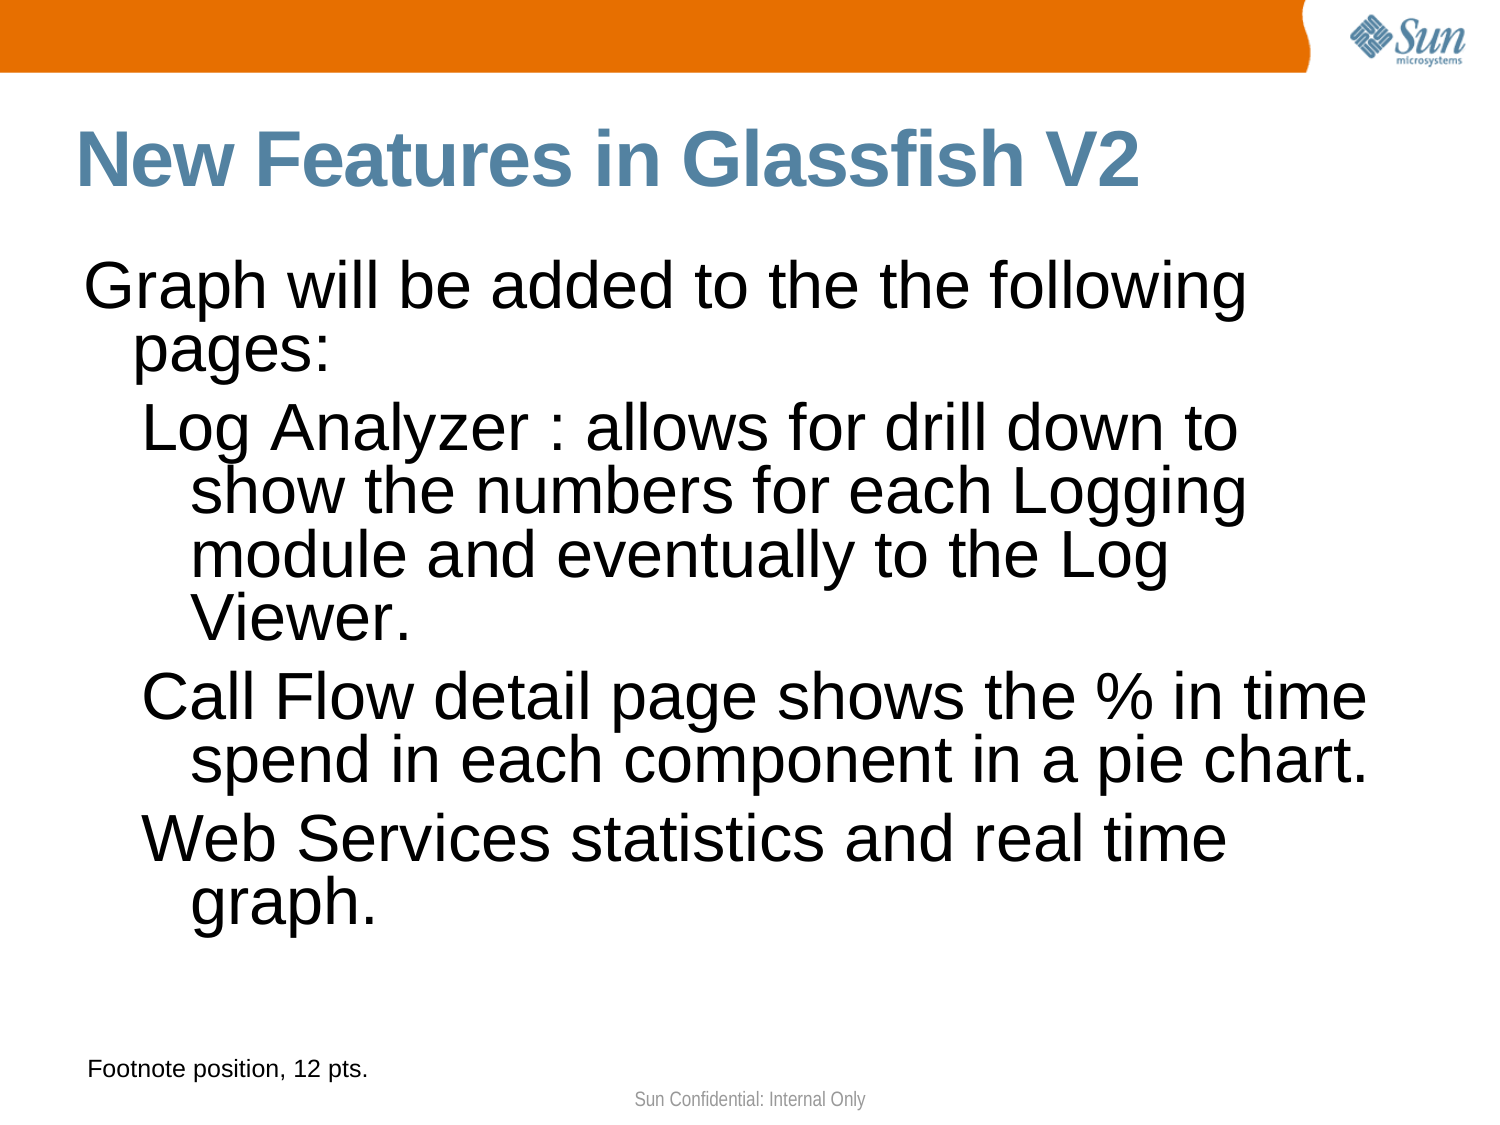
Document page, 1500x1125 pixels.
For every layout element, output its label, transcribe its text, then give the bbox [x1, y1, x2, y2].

picture [0, 0, 1500, 75]
text_box Footnote position, 12 pts. [87, 1027, 1143, 1084]
list Graph will be added to the the following pages: Log Analyzer : allows for drill down to show the numbers for each Logging module and eventually to the Log Viewer. Call Flow detail page shows the % in time spend in each component in a pie chart. Web Services statistics and real time graph. [64, 257, 1402, 1089]
title New Features in Glassfish V2 [75, 122, 1438, 227]
